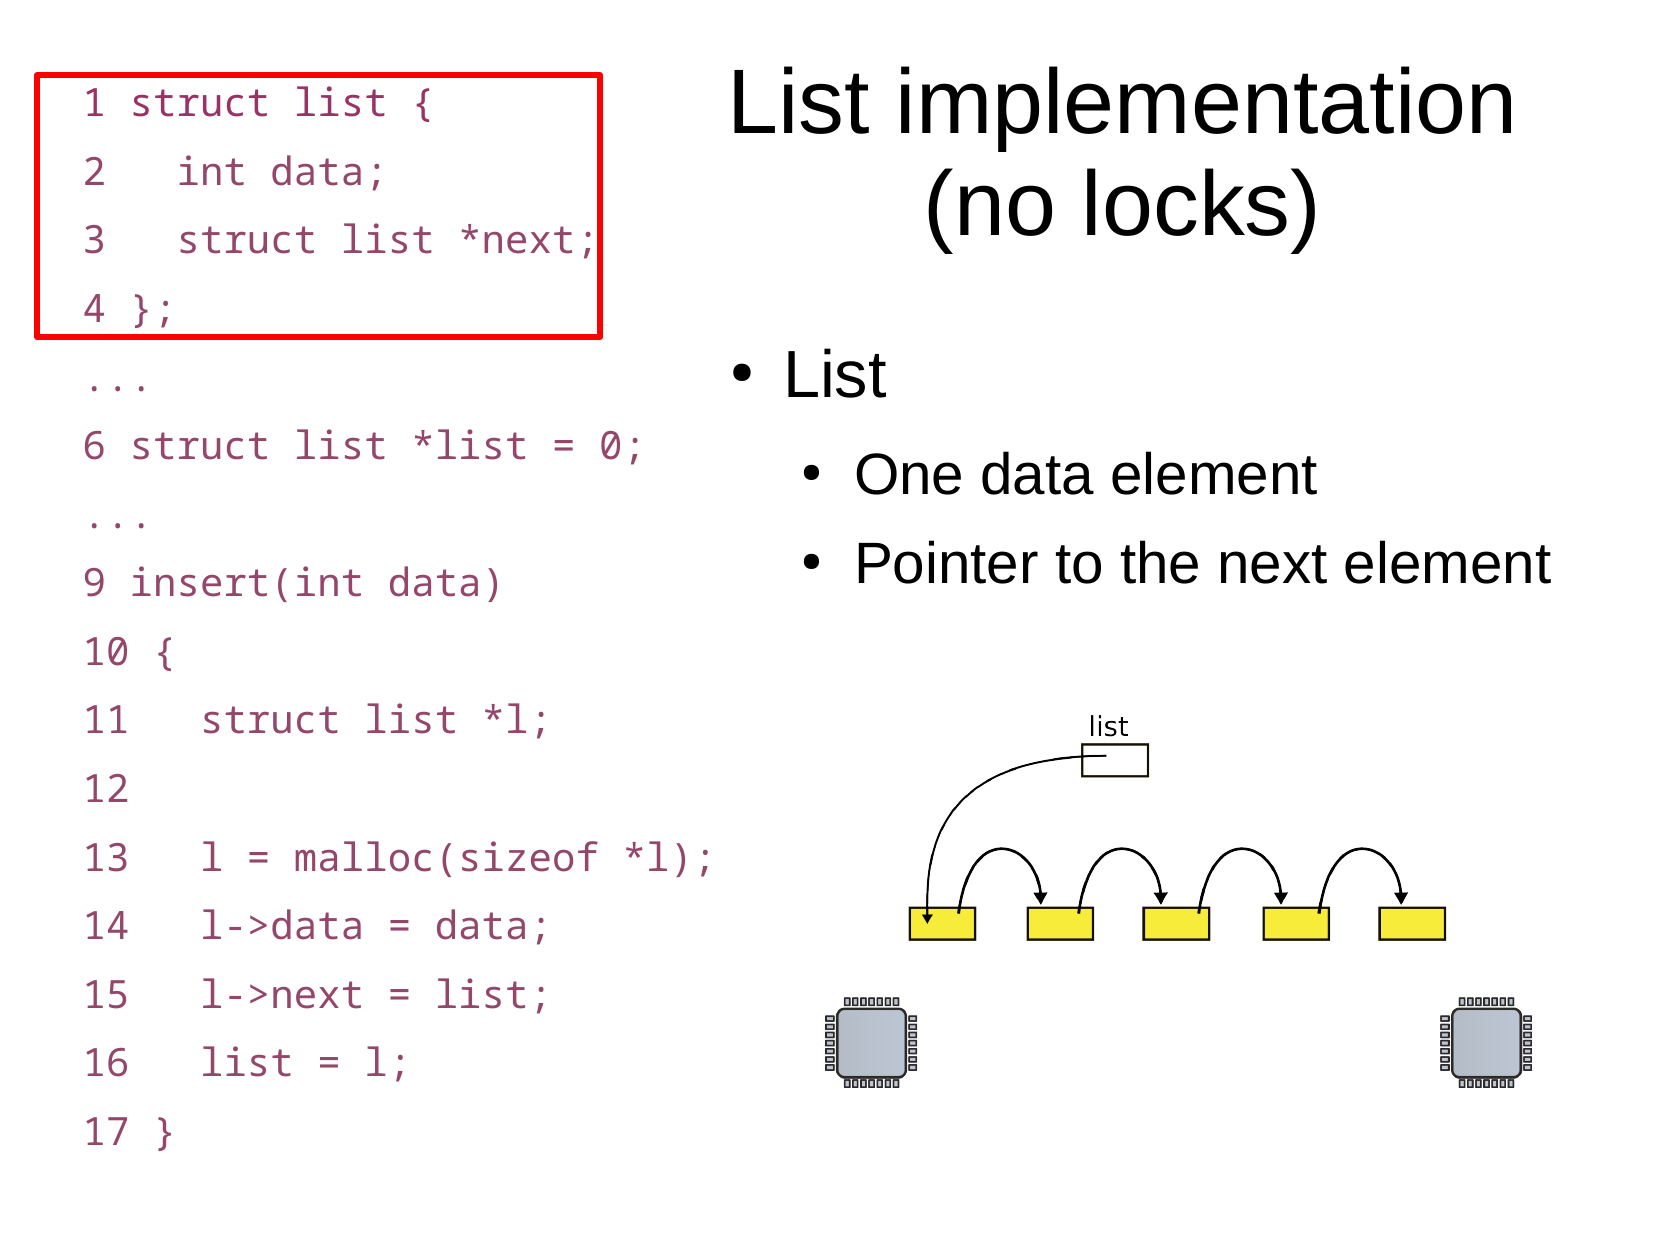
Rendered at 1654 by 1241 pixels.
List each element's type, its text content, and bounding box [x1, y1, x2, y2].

picture [825, 715, 1532, 1088]
list 1 struct list { 2 int data; 3 struct list *next; 4 }; ... 6 struct list *list = 0; ... 9 insert(int data) 10 { 11 struct list *l; 12 13 l = malloc(sizeof *l); 14 l->data = data; 15 l->next = list; 16 list = l; 17 } [82, 78, 597, 334]
list 1 struct list { 2 int data; 3 struct list *next; 4 }; ... 6 struct list *list = 0; ... 9 insert(int data) 10 { 11 struct list *l; 12 13 l = malloc(sizeof *l); 14 l->data = data; 15 l->next = list; 16 list = l; 17 } [82, 75, 1571, 1163]
title List implementation (no locks) [675, 49, 1571, 257]
list List One data element Pointer to the next element [712, 337, 1571, 1010]
